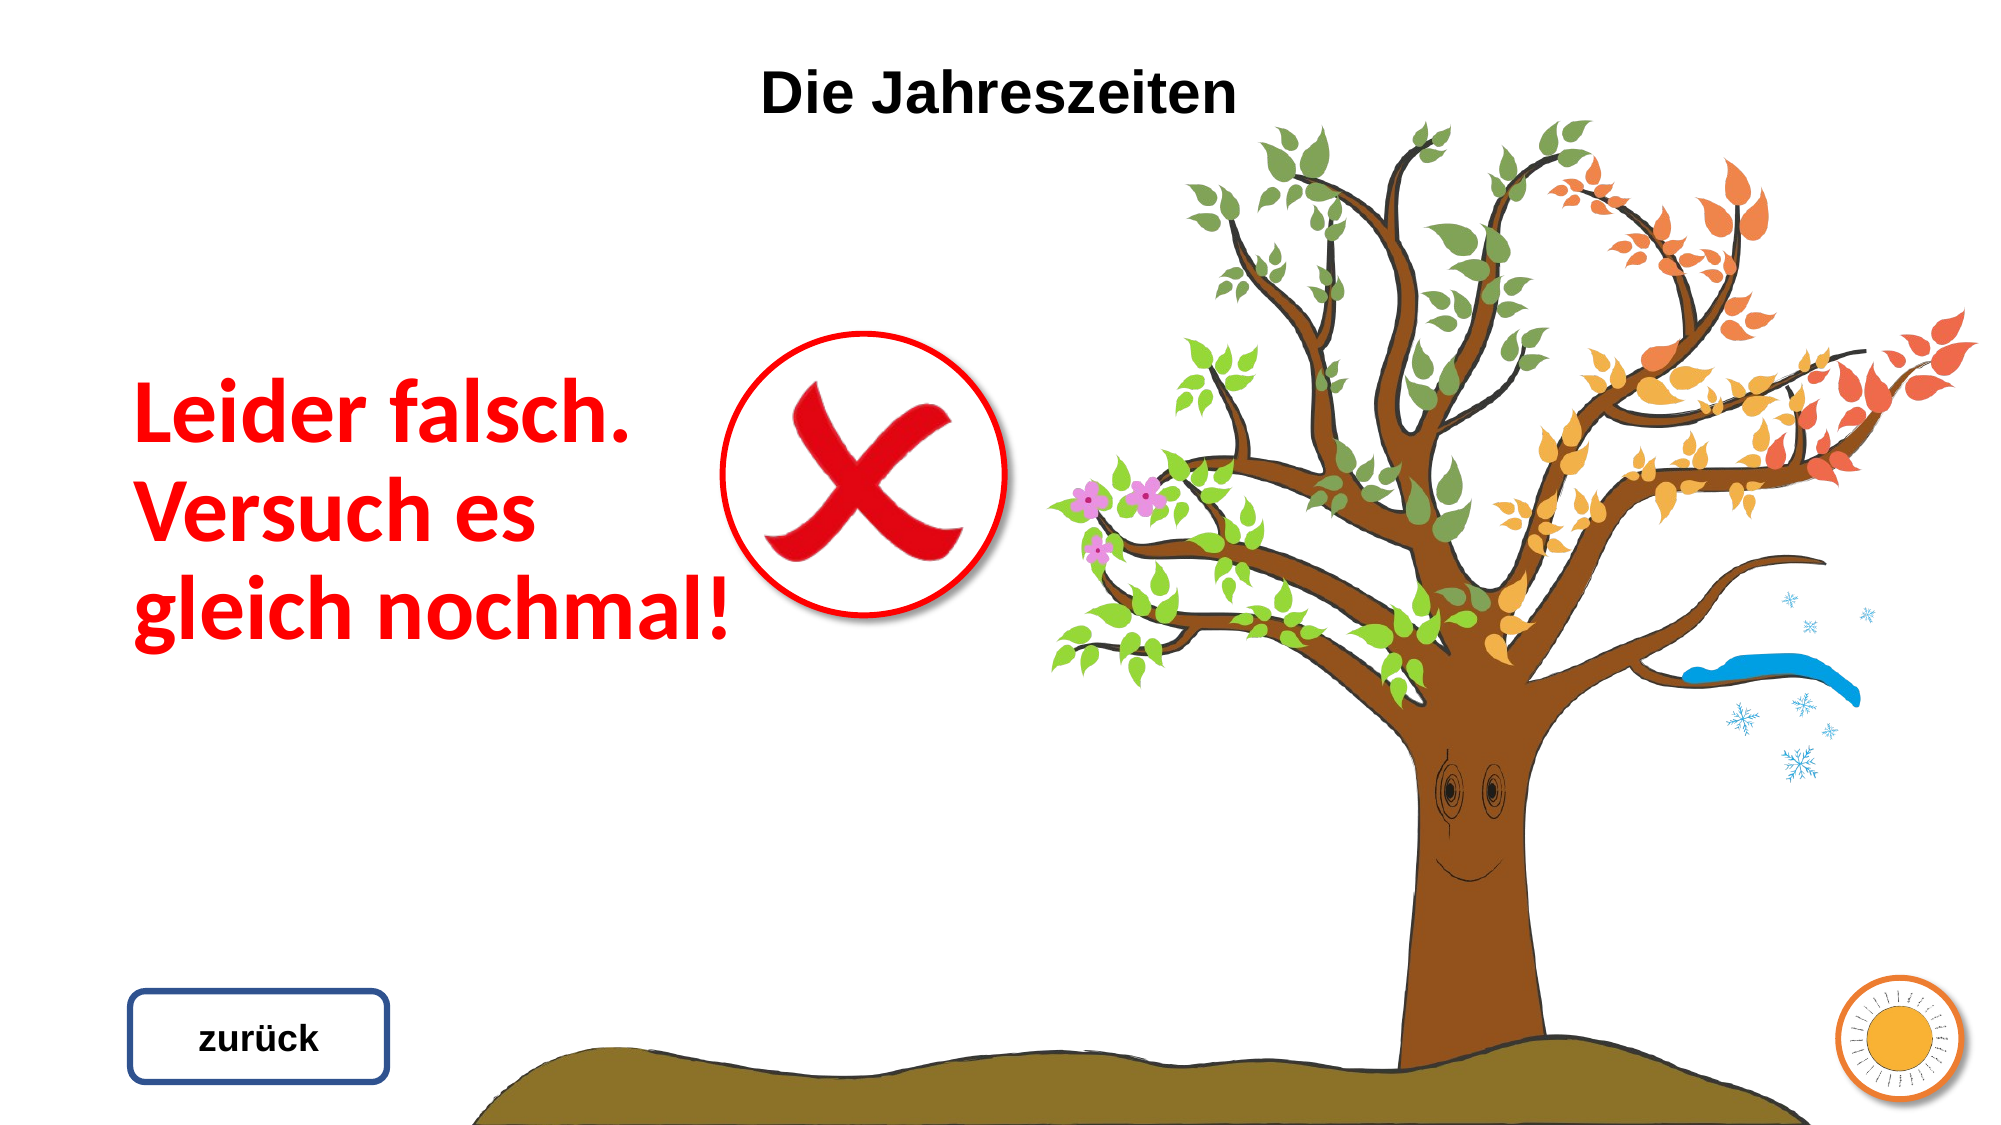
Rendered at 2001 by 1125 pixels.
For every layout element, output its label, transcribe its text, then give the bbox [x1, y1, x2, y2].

text_box zurück [130, 991, 388, 1083]
text_box Die Jahreszeiten [0, 58, 2000, 188]
picture [713, 324, 1022, 633]
text_box Leider falsch. Versuch es gleich nochmal! [118, 312, 1342, 668]
picture [472, 188, 1979, 1125]
